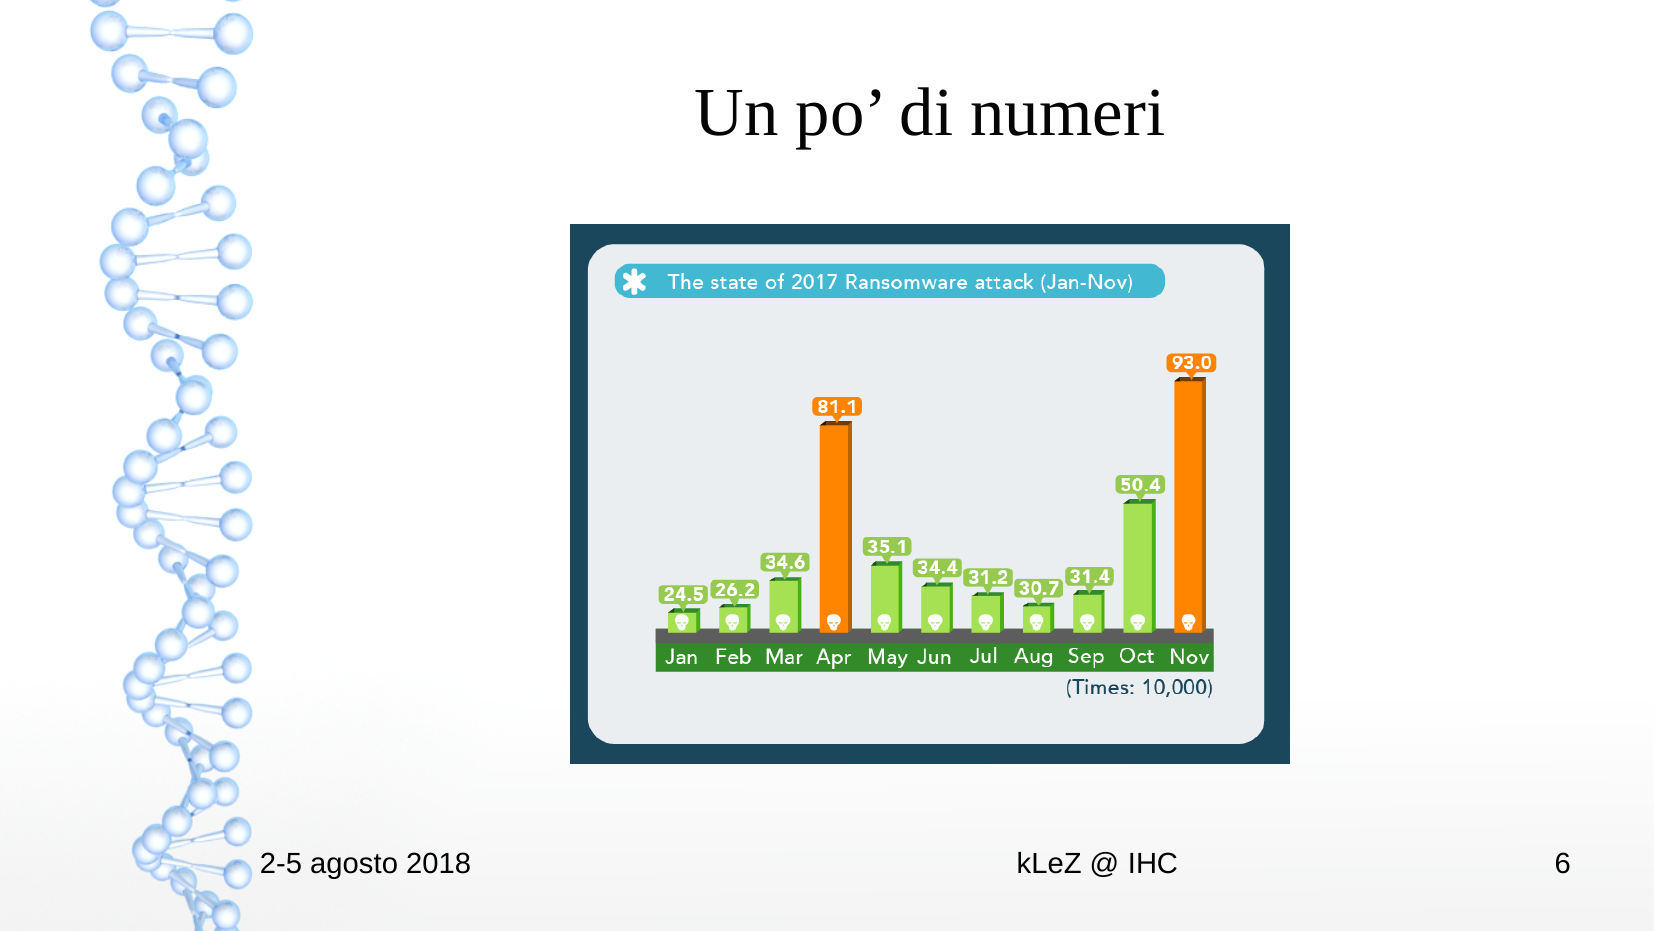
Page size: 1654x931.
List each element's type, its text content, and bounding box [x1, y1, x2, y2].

picture [0, 0, 1654, 931]
title Un po’ di numeri [265, 35, 1595, 189]
